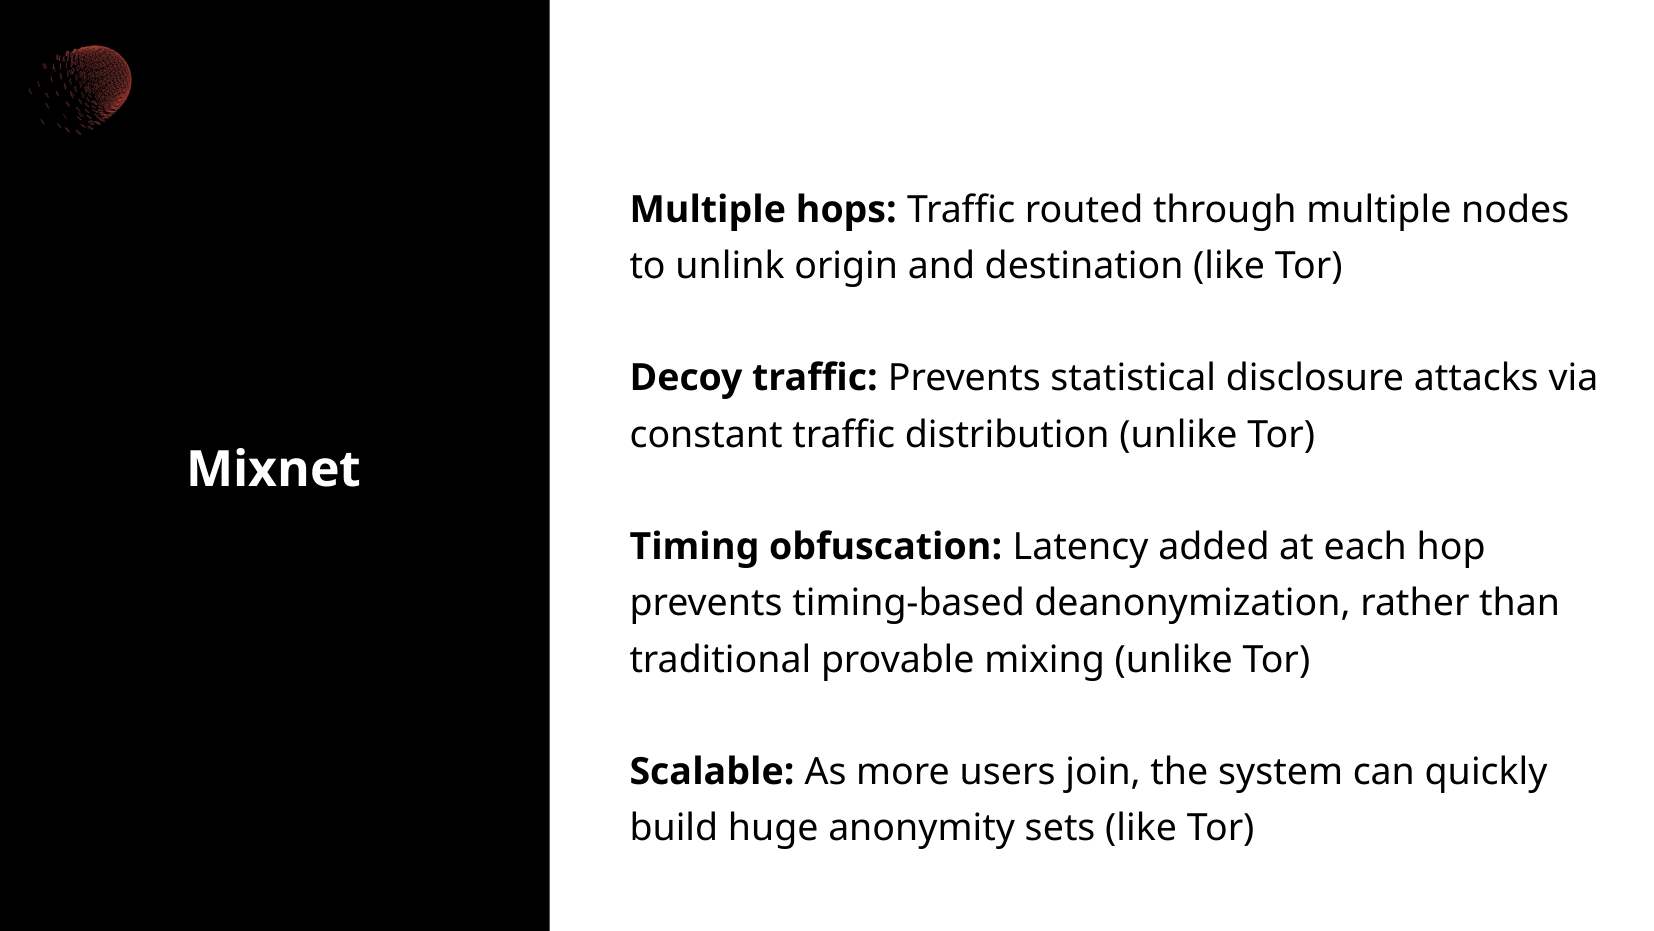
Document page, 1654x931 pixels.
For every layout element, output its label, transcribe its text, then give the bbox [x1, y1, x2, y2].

title Multiple hops: Traffic routed through multiple nodes to unlink origin and destination (like Tor) Decoy traffic: Prevents statistical disclosure attacks via constant traffic distribution (unlike Tor) Timing obfuscation: Latency added at each hop prevents timing-based deanonymization, rather than traditional provable mixing (unlike Tor) Scalable: As more users join, the system can quickly build huge anonymity sets (like Tor) [614, 102, 1621, 822]
title Mixnet [54, 413, 494, 516]
picture [0, 13, 171, 166]
text_box [0, 0, 550, 931]
